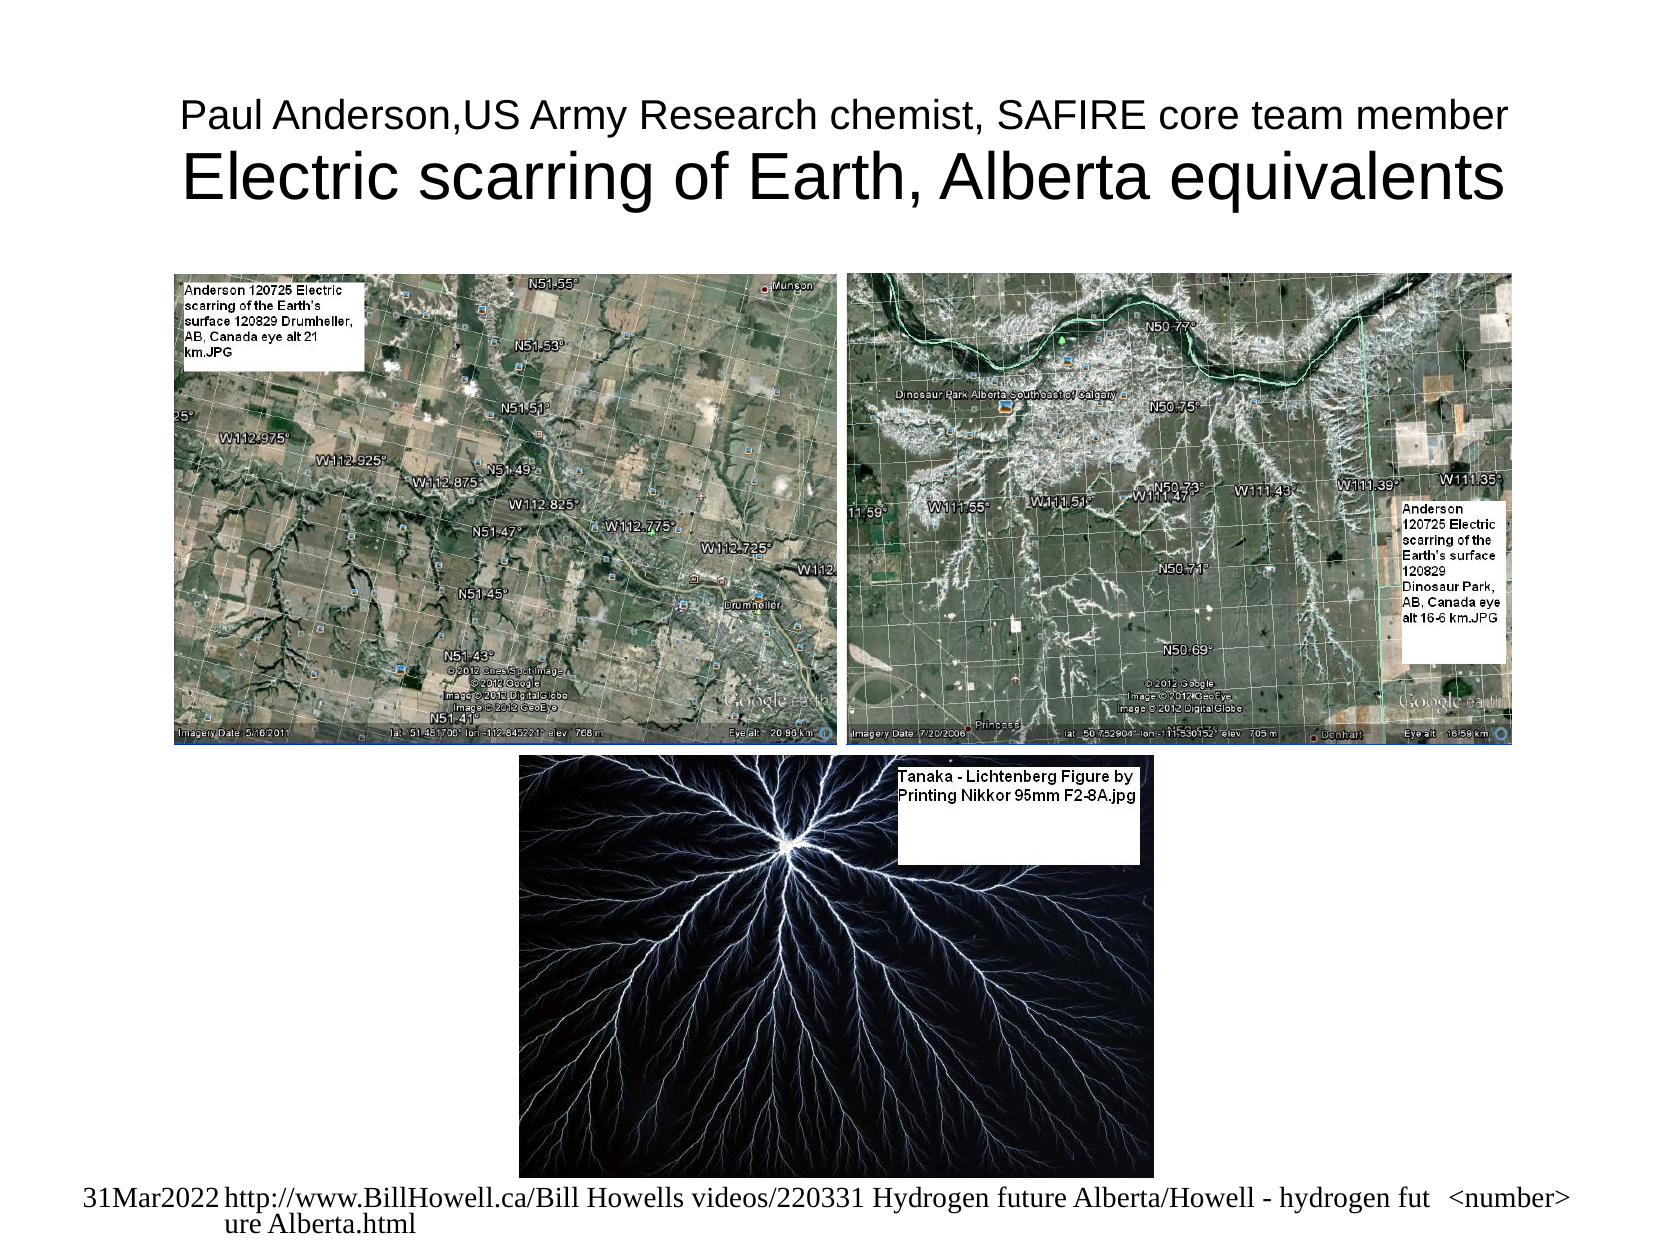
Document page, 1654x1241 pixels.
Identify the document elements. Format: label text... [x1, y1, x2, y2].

picture [174, 274, 837, 745]
title Paul Anderson,US Army Research chemist, SAFIRE core team member Electric scarring of Earth, Alberta equivalents [82, 31, 1571, 274]
picture [519, 755, 1154, 1178]
picture [846, 273, 1512, 745]
